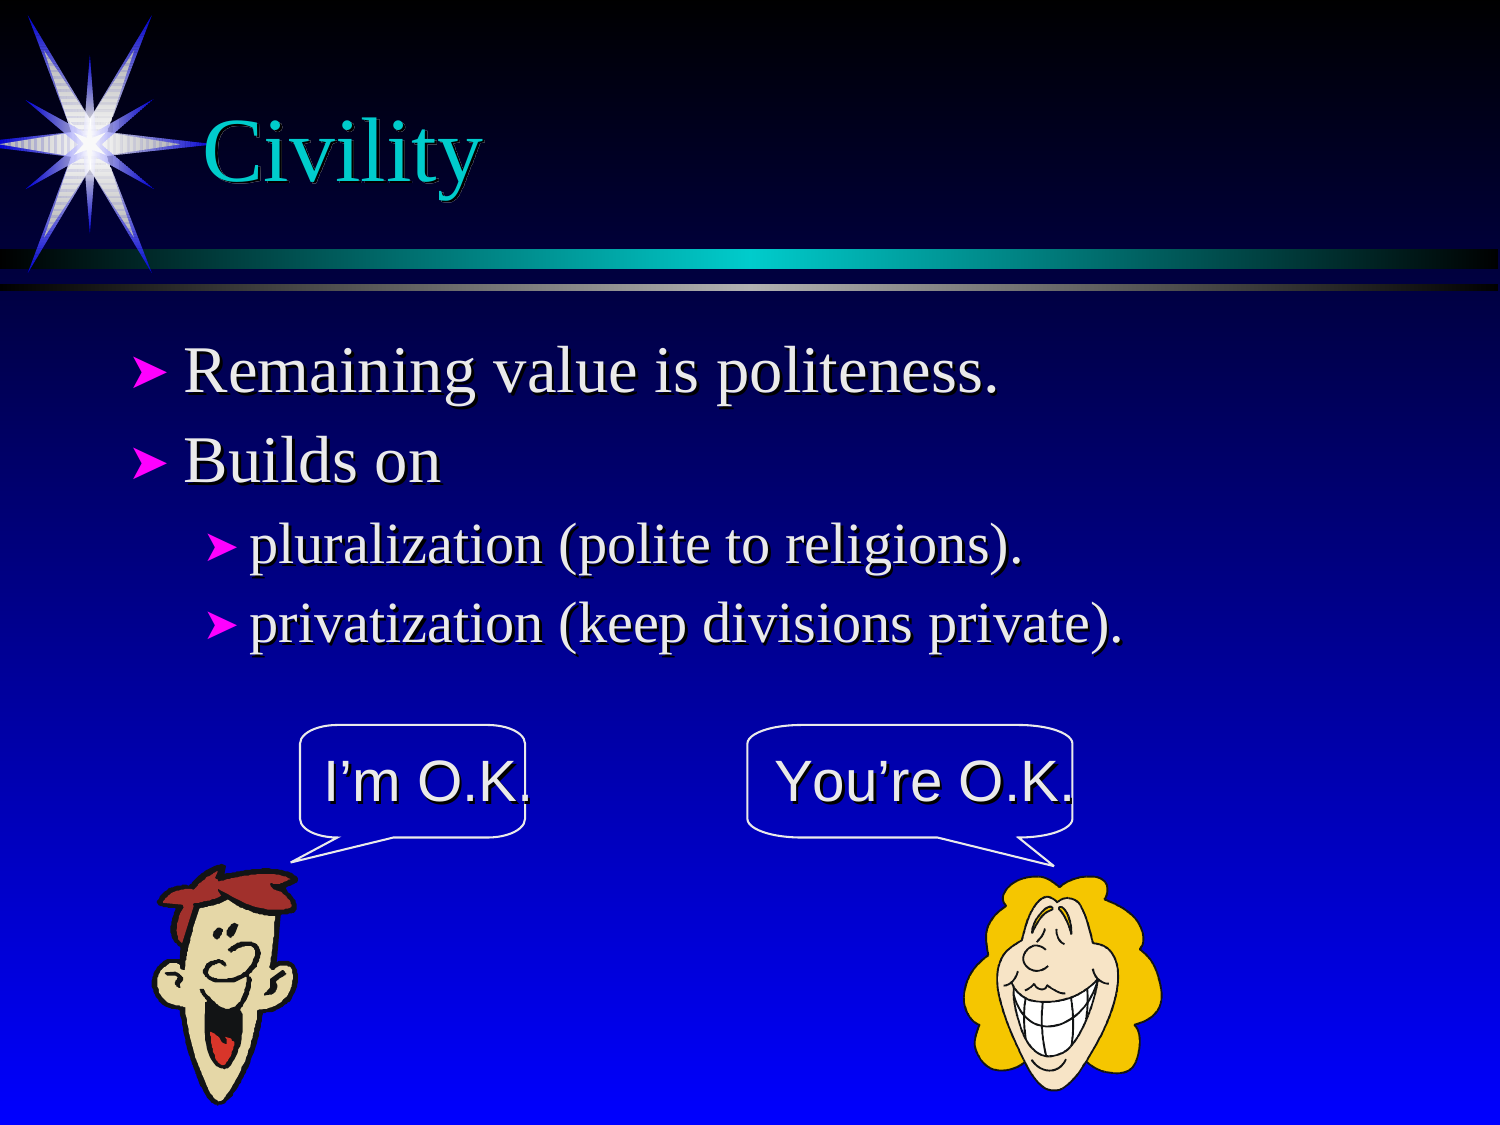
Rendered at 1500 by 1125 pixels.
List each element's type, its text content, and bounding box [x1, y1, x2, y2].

text_box you [40, 233, 52, 239]
picture [962, 875, 1164, 1092]
text_box I’m O.K. [290, 724, 526, 863]
title Civility [187, 56, 1463, 244]
text_box you [127, 233, 139, 239]
list Remaining value is politeness. Builds on pluralization (polite to religions). privatization (keep divisions private). [112, 324, 1388, 1001]
picture [150, 862, 300, 1108]
text_box You’re O.K. [747, 724, 1073, 867]
